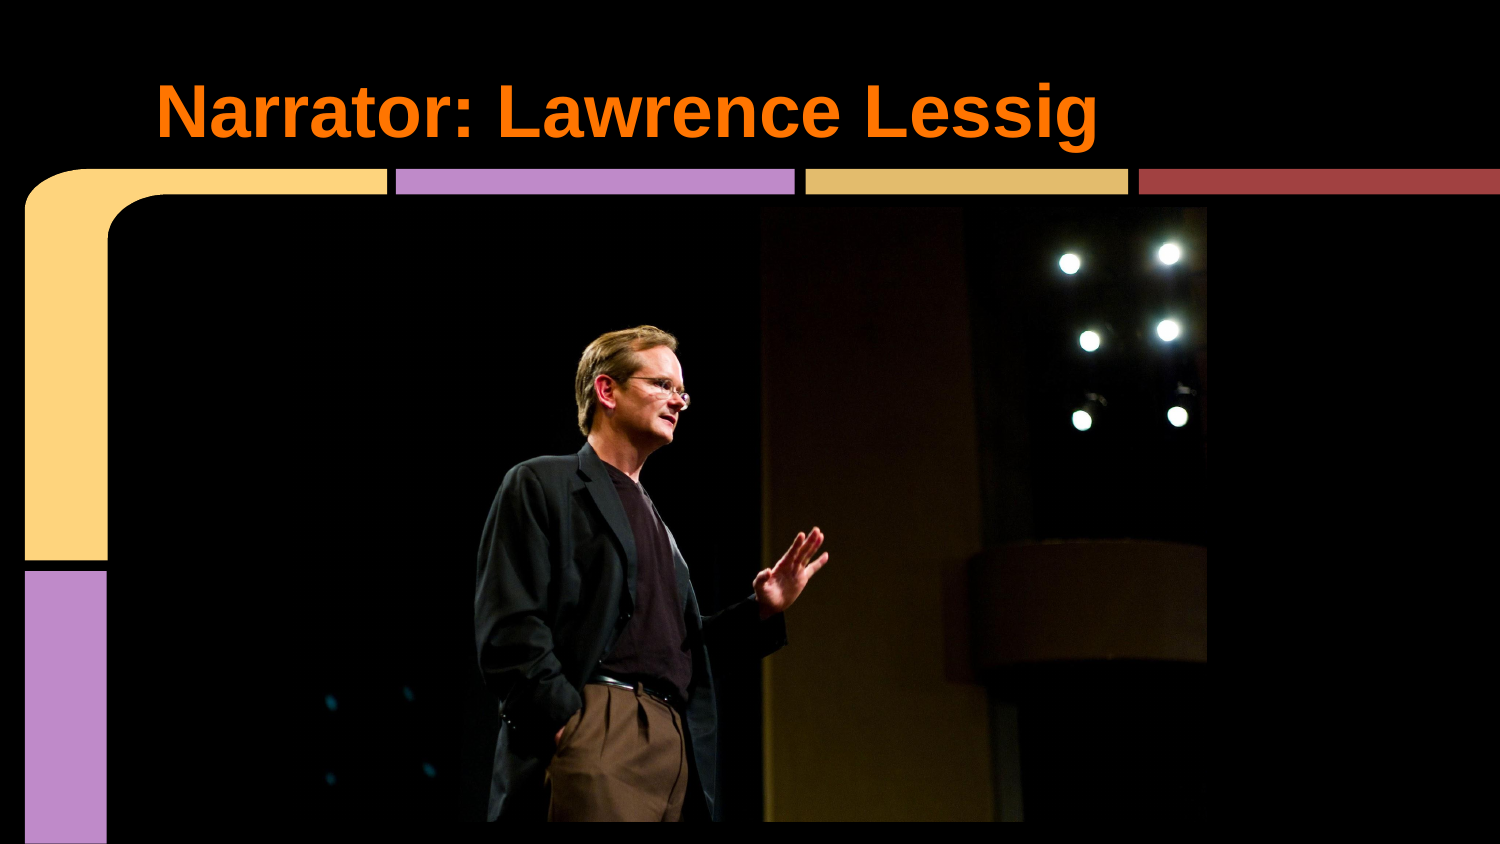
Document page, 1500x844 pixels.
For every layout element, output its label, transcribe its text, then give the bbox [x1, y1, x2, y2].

picture [293, 207, 1207, 823]
title Narrator: Lawrence Lessig [140, 26, 1425, 168]
